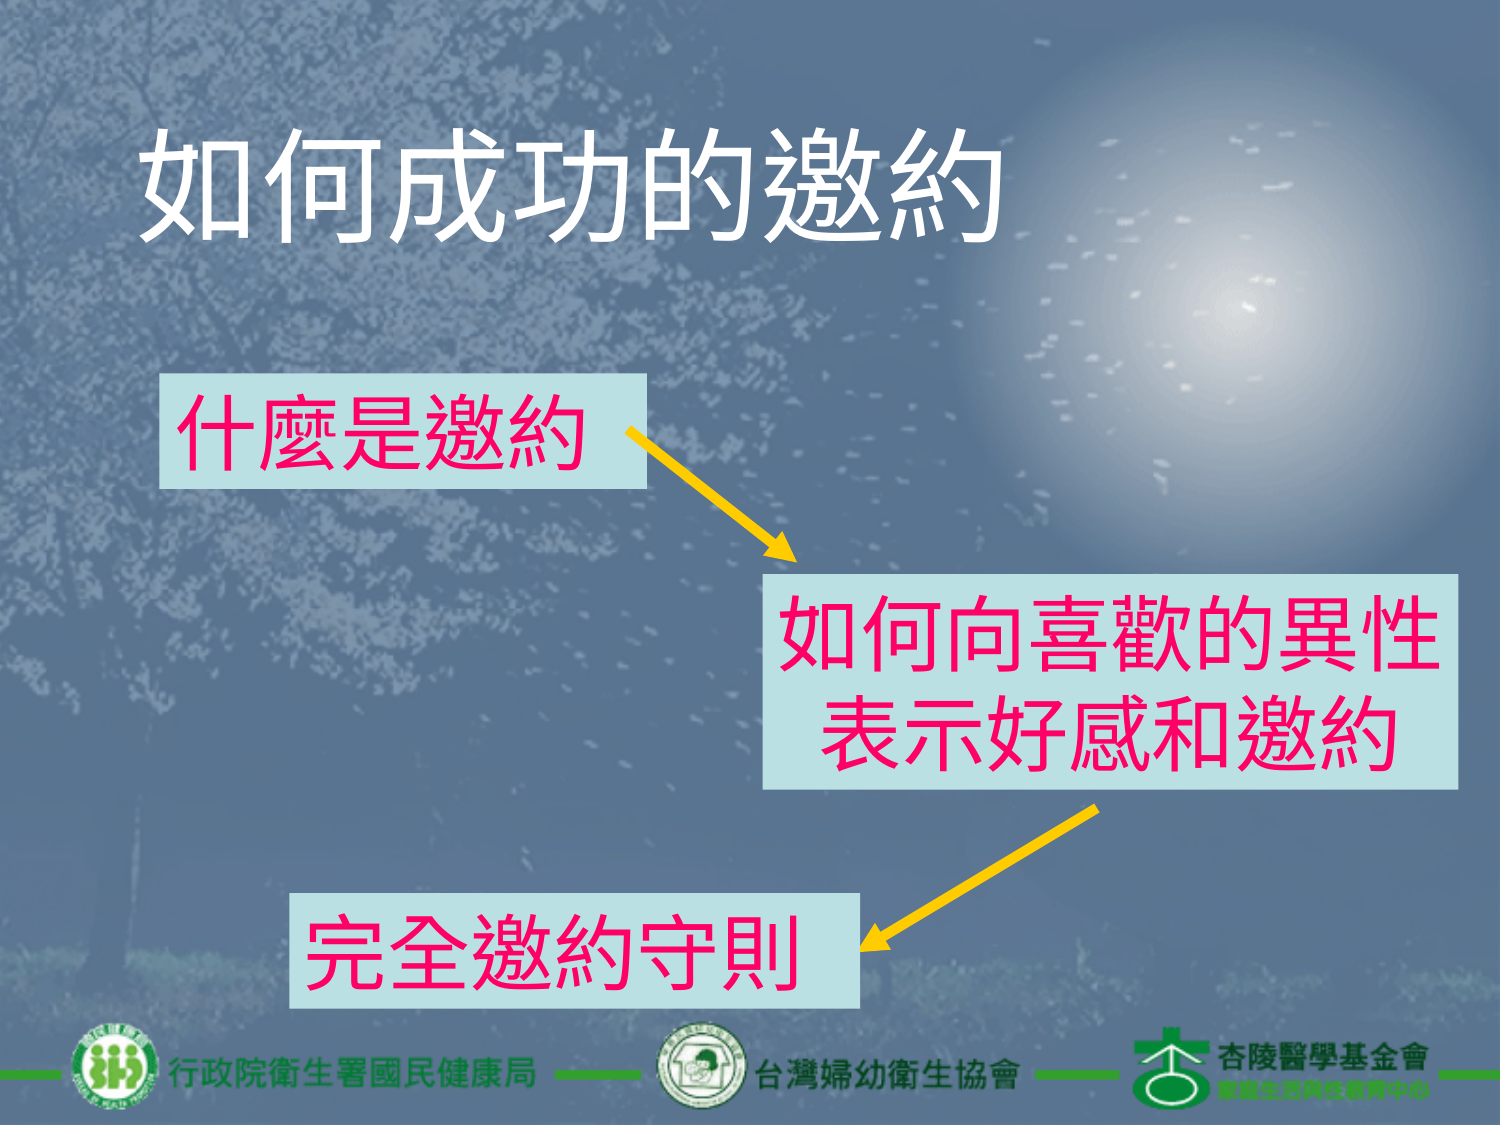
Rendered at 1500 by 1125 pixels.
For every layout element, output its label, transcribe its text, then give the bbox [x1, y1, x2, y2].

text_box 什麼是邀約 [159, 373, 647, 489]
title 如何成功的邀約 [100, 90, 1046, 278]
text_box 完全邀約守則 [289, 893, 861, 1009]
picture [0, 0, 1500, 1125]
text_box 如何向喜歡的異性 表示好感和邀約 [762, 574, 1459, 790]
